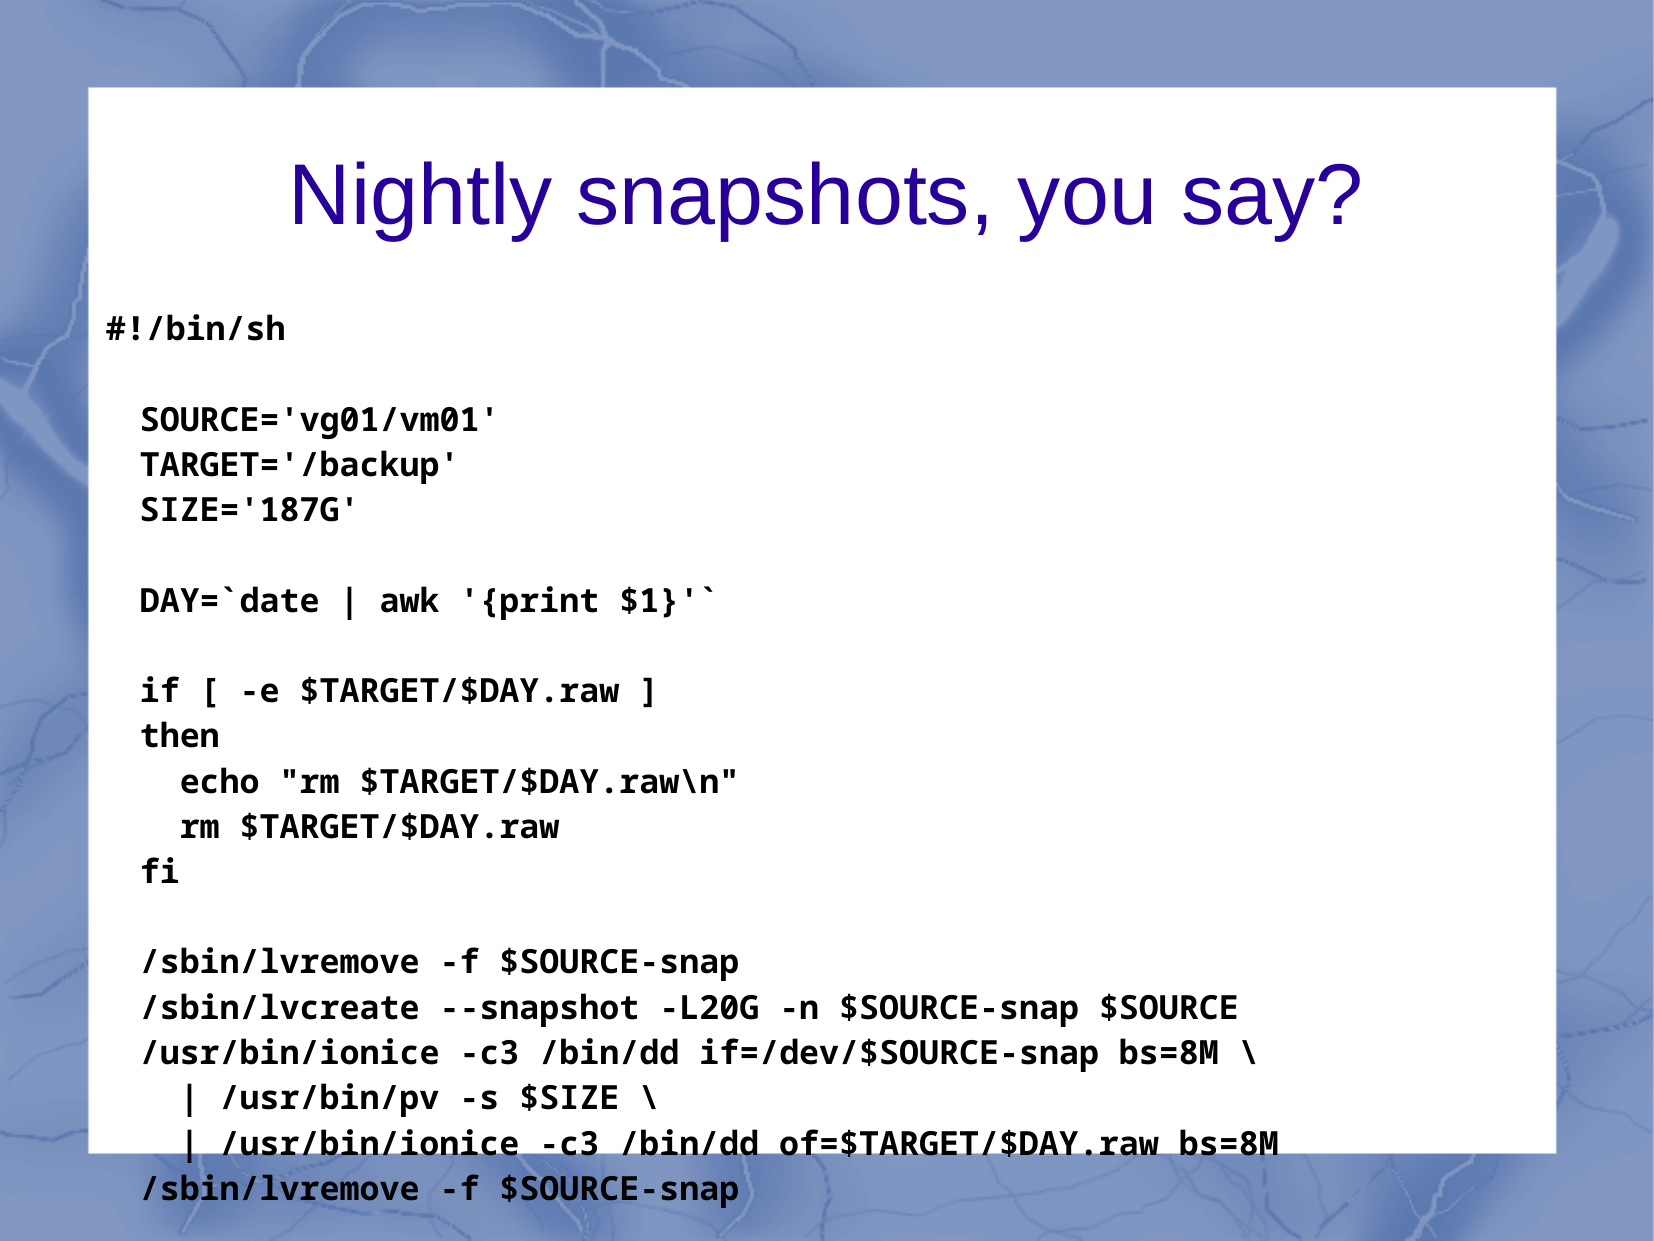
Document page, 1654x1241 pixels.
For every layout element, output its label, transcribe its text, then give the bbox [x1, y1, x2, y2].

picture [0, 0, 1654, 1241]
text_box #!/bin/sh SOURCE='vg01/vm01' TARGET='/backup' SIZE='187G' DAY=`date | awk '{print $1}'` if [ -e $TARGET/$DAY.raw ] then echo "rm $TARGET/$DAY.raw\n" rm $TARGET/$DAY.raw fi /sbin/lvremove -f $SOURCE-snap /sbin/lvcreate --snapshot -L20G -n $SOURCE-snap $SOURCE /usr/bin/ionice -c3 /bin/dd if=/dev/$SOURCE-snap bs=8M \ | /usr/bin/pv -s $SIZE \ | /usr/bin/ionice -c3 /bin/dd of=$TARGET/$DAY.raw bs=8M /sbin/lvremove -f $SOURCE-snap [45, 249, 1621, 1186]
title Nightly snapshots, you say? [118, 90, 1536, 249]
